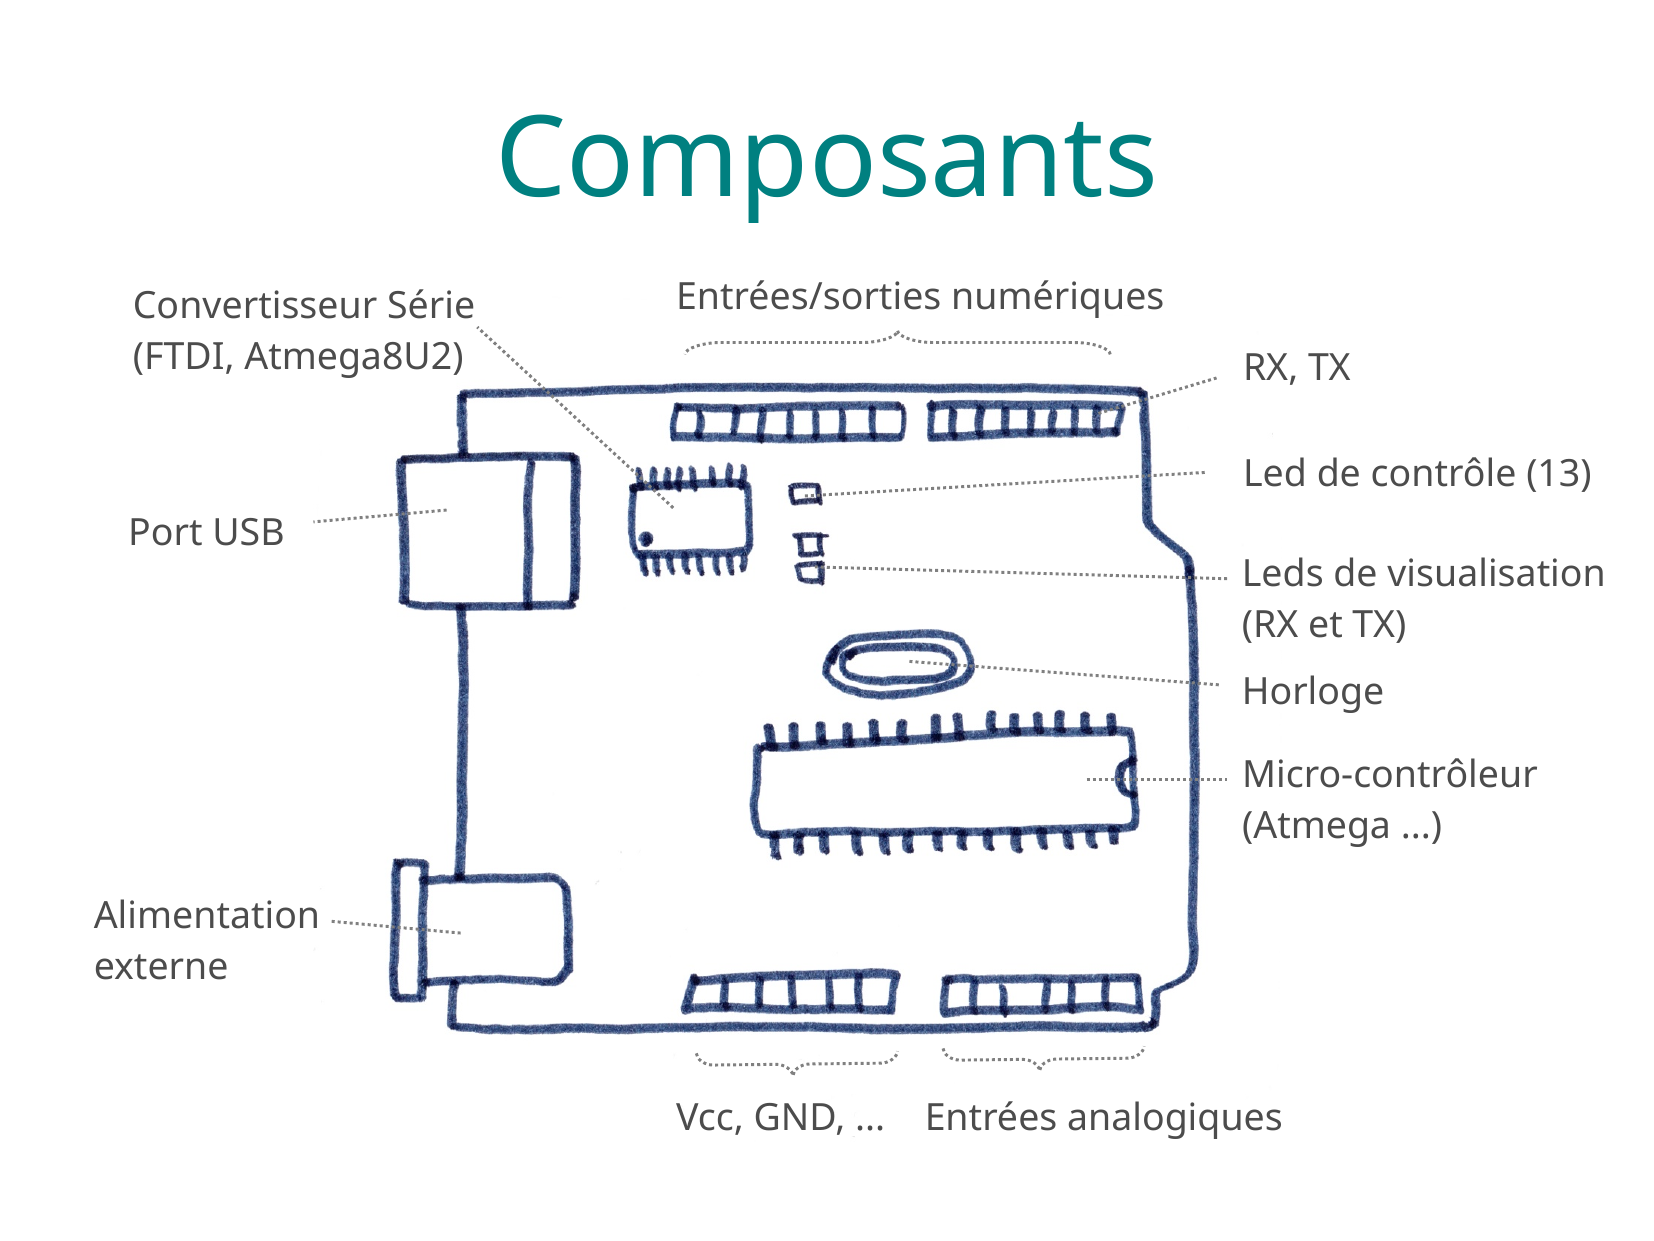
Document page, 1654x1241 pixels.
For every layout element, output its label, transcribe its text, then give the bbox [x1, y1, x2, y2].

text_box Horloge [1227, 657, 1396, 714]
title Composants [82, 49, 1571, 257]
text_box Leds de visualisation (RX et TX) [1227, 538, 1607, 638]
text_box Entrées analogiques [910, 1083, 1286, 1141]
text_box Alimentation externe [79, 881, 331, 981]
picture [313, 295, 1282, 1143]
text_box Micro-contrôleur (Atmega ...) [1227, 739, 1545, 839]
text_box Entrées/sorties numériques [661, 262, 1163, 319]
text_box Port USB [113, 498, 296, 556]
text_box Vcc, GND, ... [661, 1083, 892, 1141]
text_box Led de contrôle (13) [1228, 439, 1600, 497]
text_box Convertisseur Série (FTDI, Atmega8U2) [118, 271, 478, 371]
text_box RX, TX [1228, 332, 1370, 390]
